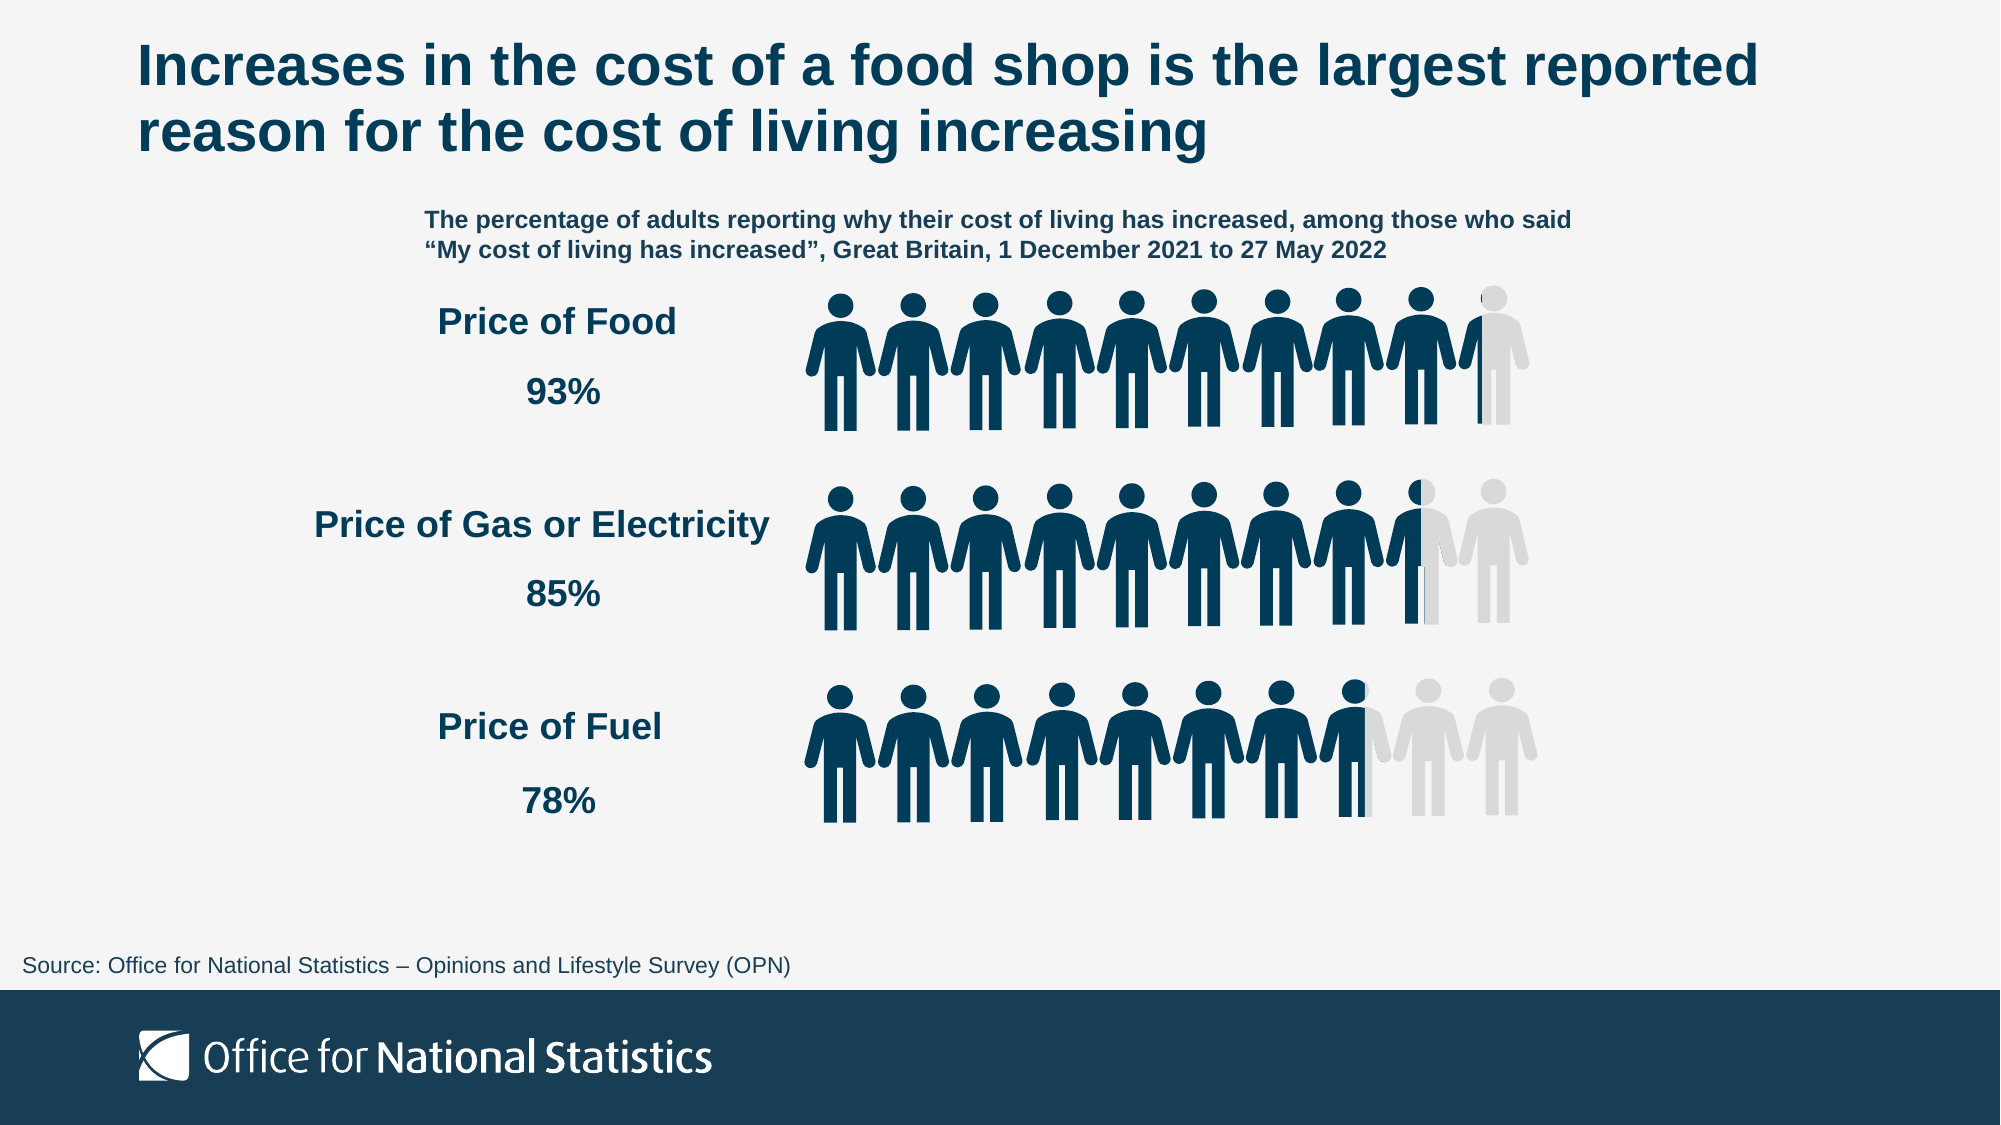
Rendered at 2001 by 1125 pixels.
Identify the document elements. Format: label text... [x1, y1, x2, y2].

title Increases in the cost of a food shop is the largest reported reason for the cost of living increasing [137, 32, 1863, 167]
picture [761, 672, 1581, 829]
text_box Price of Gas or Electricity [314, 491, 763, 552]
text_box 85% [526, 561, 628, 622]
text_box 93% [526, 358, 628, 420]
text_box Price of Food [437, 288, 763, 350]
picture [763, 473, 1571, 637]
text_box The percentage of adults reporting why their cost of living has increased, among those who said “My cost of living has increased”, Great Britain, 1 December 2021 to 27 May 2022 [424, 195, 1591, 272]
text_box Price of Fuel [437, 693, 761, 755]
picture [763, 280, 1571, 437]
text_box Source: Office for National Statistics – Opinions and Lifestyle Survey (OPN) [22, 942, 830, 986]
text_box 78% [521, 767, 623, 829]
